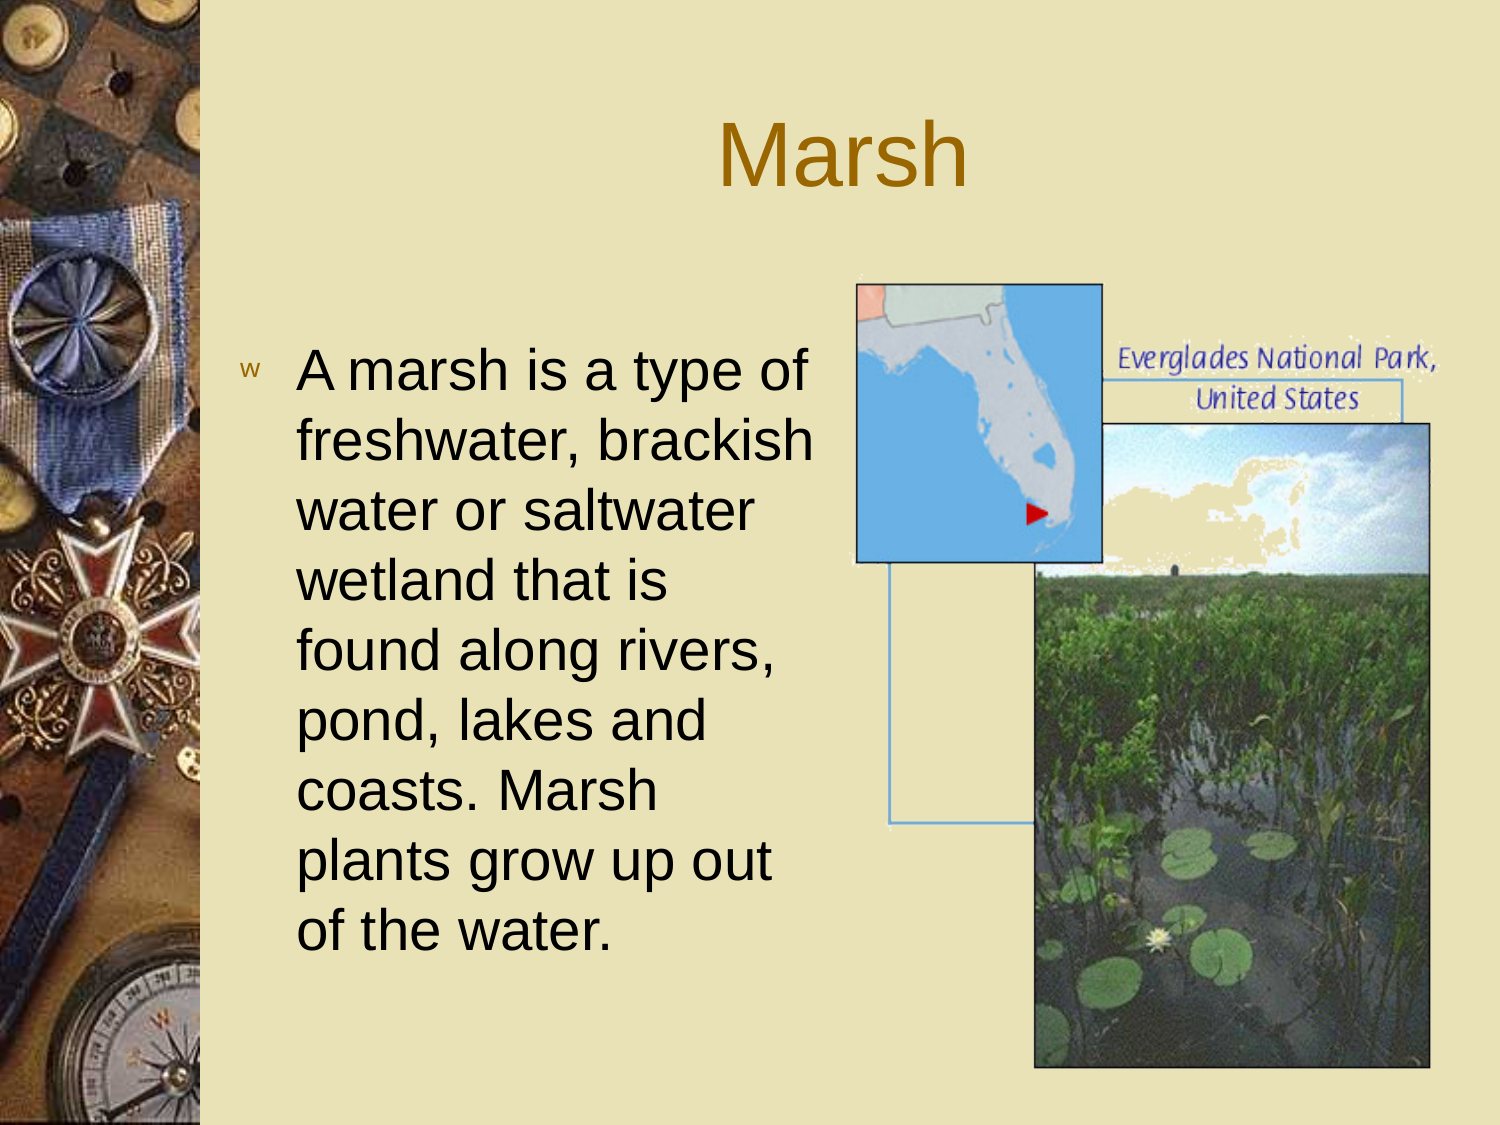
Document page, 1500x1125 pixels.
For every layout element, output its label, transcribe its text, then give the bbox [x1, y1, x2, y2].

picture [849, 274, 1440, 1075]
picture [0, 0, 200, 1125]
title Marsh [225, 87, 1463, 275]
list A marsh is a type of freshwater, brackish water or saltwater wetland that is found along rivers, pond, lakes and coasts. Marsh plants grow up out of the water. [225, 324, 838, 1000]
